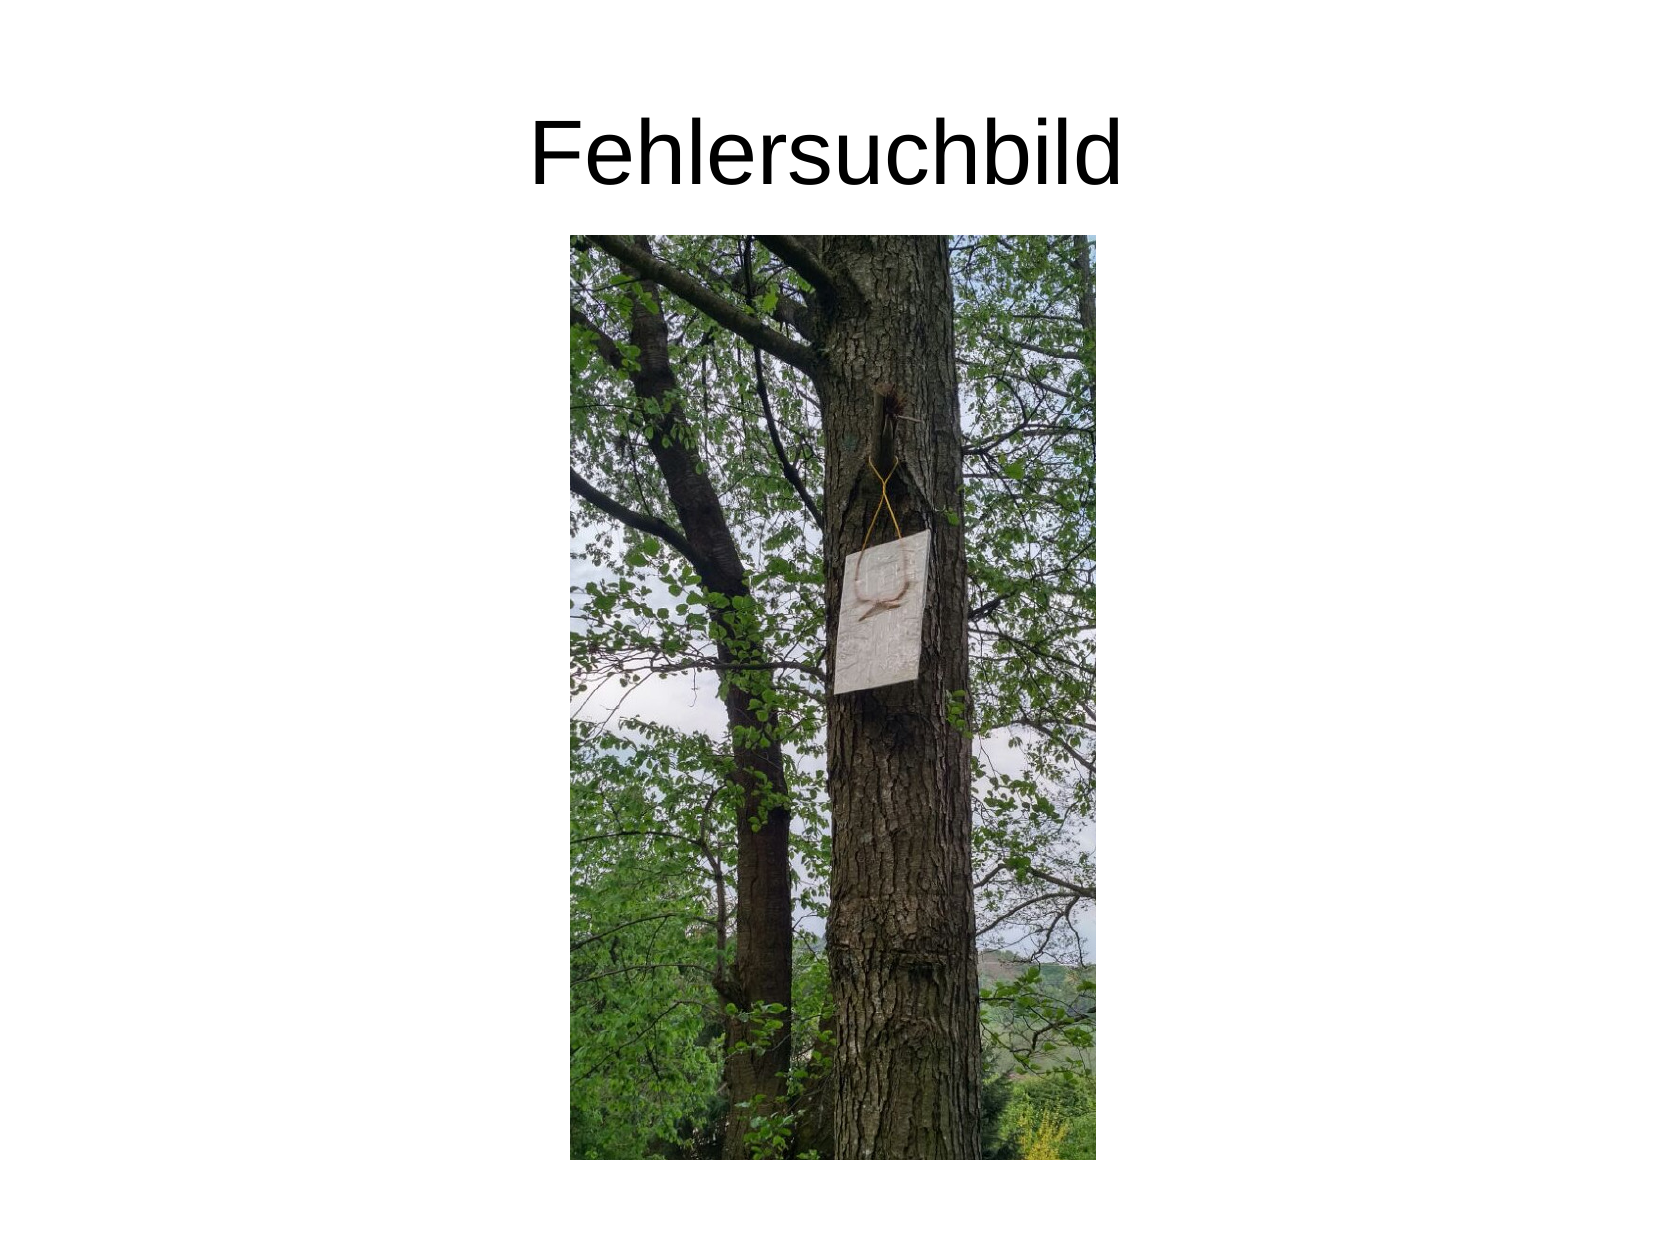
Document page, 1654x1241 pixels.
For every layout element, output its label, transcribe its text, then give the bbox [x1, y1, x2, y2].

title Fehlersuchbild [82, 49, 1571, 257]
picture [570, 235, 1096, 1160]
